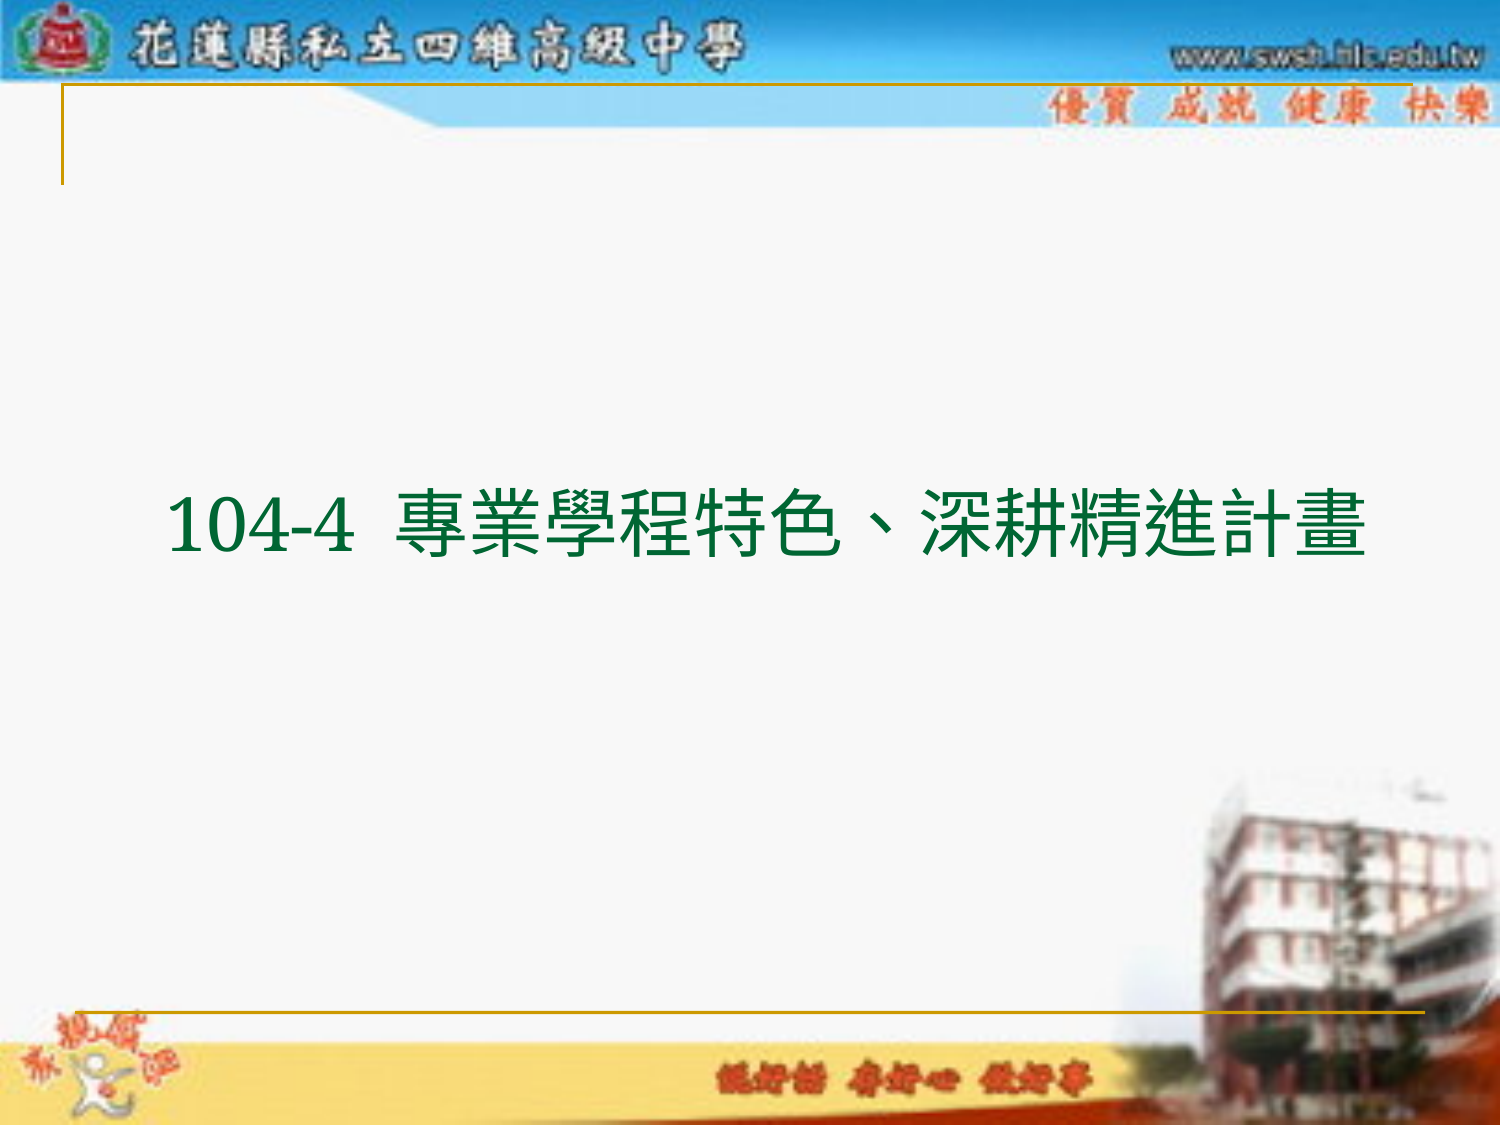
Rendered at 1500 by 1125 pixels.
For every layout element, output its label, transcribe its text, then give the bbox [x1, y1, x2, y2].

text_box P45 [0, 1023, 262, 1099]
text_box [1080, 1023, 1431, 1099]
text_box 104-4 專業學程特色、深耕精進計畫 [150, 456, 1500, 587]
